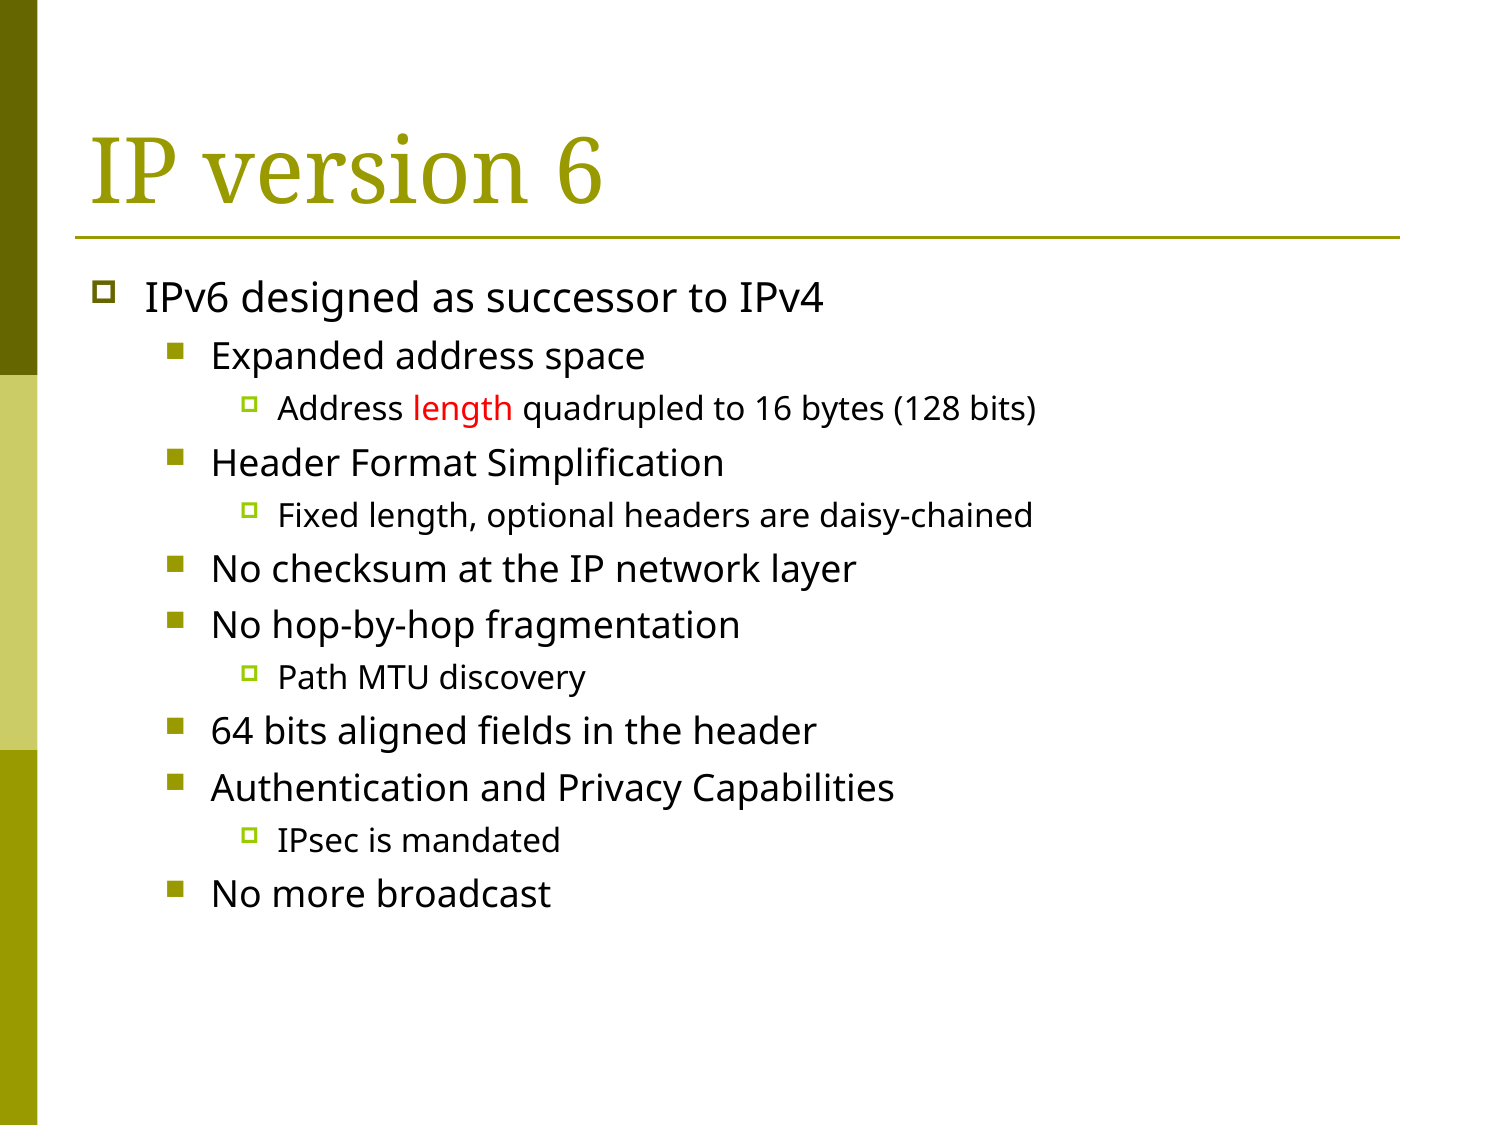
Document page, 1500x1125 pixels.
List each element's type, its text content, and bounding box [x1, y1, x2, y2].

title IP version 6 [75, 45, 1426, 233]
list IPv6 designed as successor to IPv4 Expanded address space Address length quadrupled to 16 bytes (128 bits)‏ Header Format Simplification Fixed length, optional headers are daisy-chained No checksum at the IP network layer No hop-by-hop fragmentation Path MTU discovery 64 bits aligned fields in the header Authentication and Privacy Capabilities IPsec is mandated No more broadcast [75, 262, 1426, 1006]
